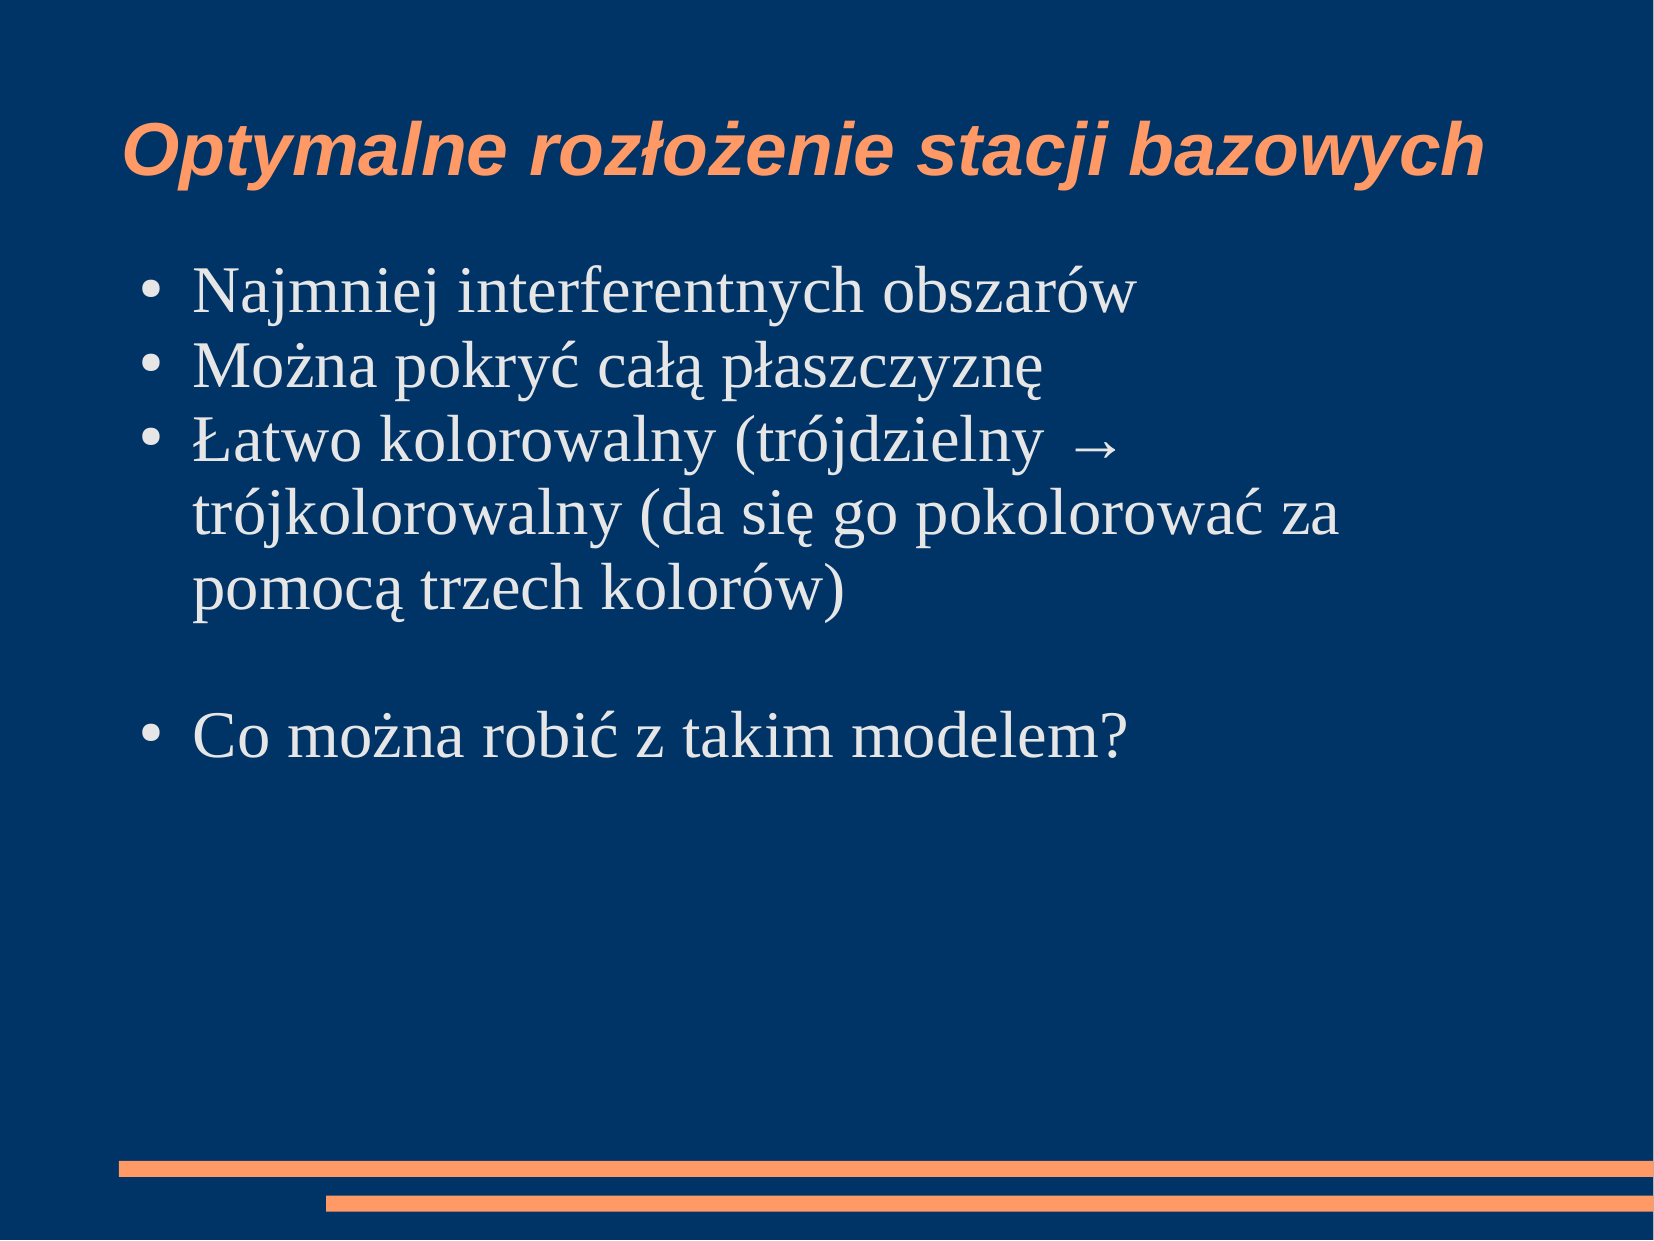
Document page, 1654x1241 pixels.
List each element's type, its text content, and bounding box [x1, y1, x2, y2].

list Najmniej interferentnych obszarów Można pokryć całą płaszczyznę Łatwo kolorowalny (trójdzielny → trójkolorowalny (da się go pokolorować za pomocą trzech kolorów) Co można robić z takim modelem? [121, 253, 1561, 1111]
title Optymalne rozłożenie stacji bazowych [121, 46, 1534, 253]
